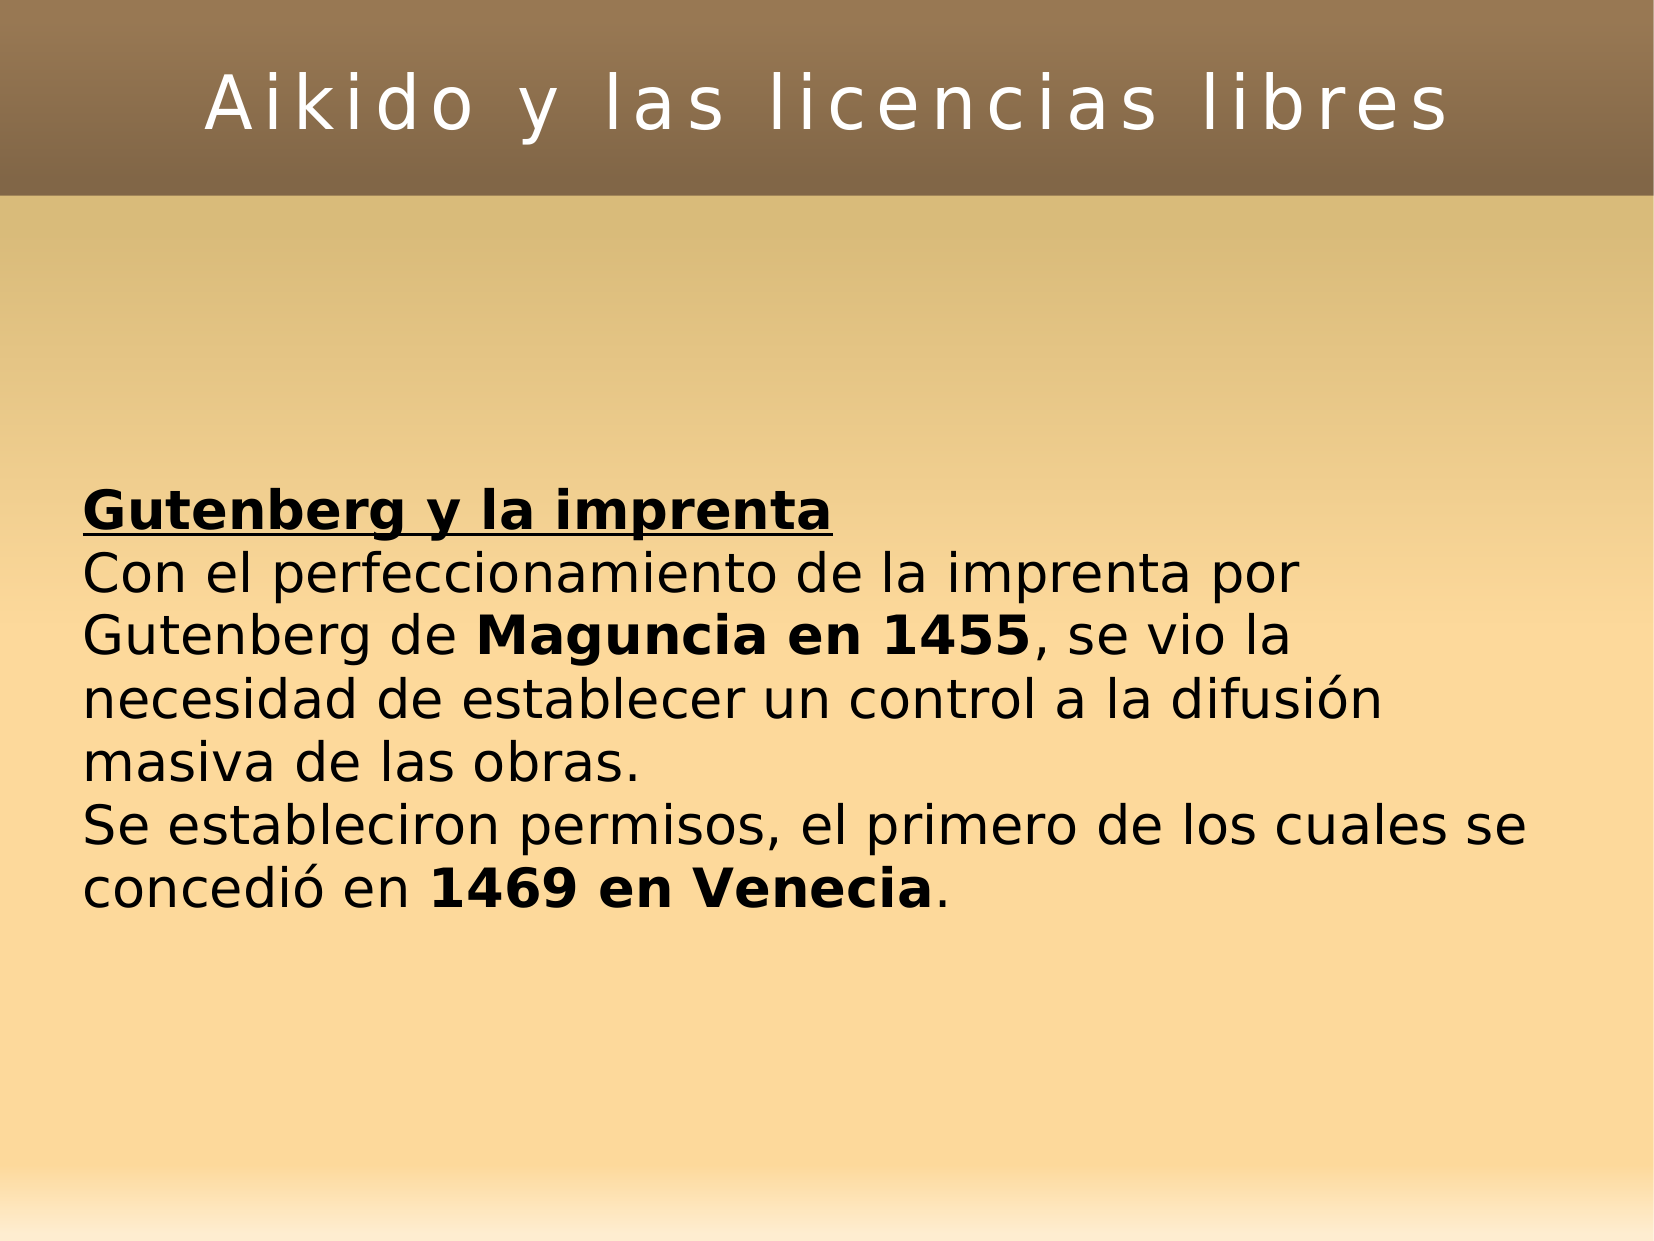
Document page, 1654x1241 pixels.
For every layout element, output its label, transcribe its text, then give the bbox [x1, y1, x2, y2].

picture [0, 0, 1654, 1241]
subtitle Gutenberg y la imprenta Con el perfeccionamiento de la imprenta por Gutenberg de Maguncia en 1455, se vio la necesidad de establecer un control a la difusión masiva de las obras. Se estableciron permisos, el primero de los cuales se concedió en 1469 en Venecia. [82, 297, 1571, 1102]
title Aikido y las licencias libres [59, 29, 1595, 178]
